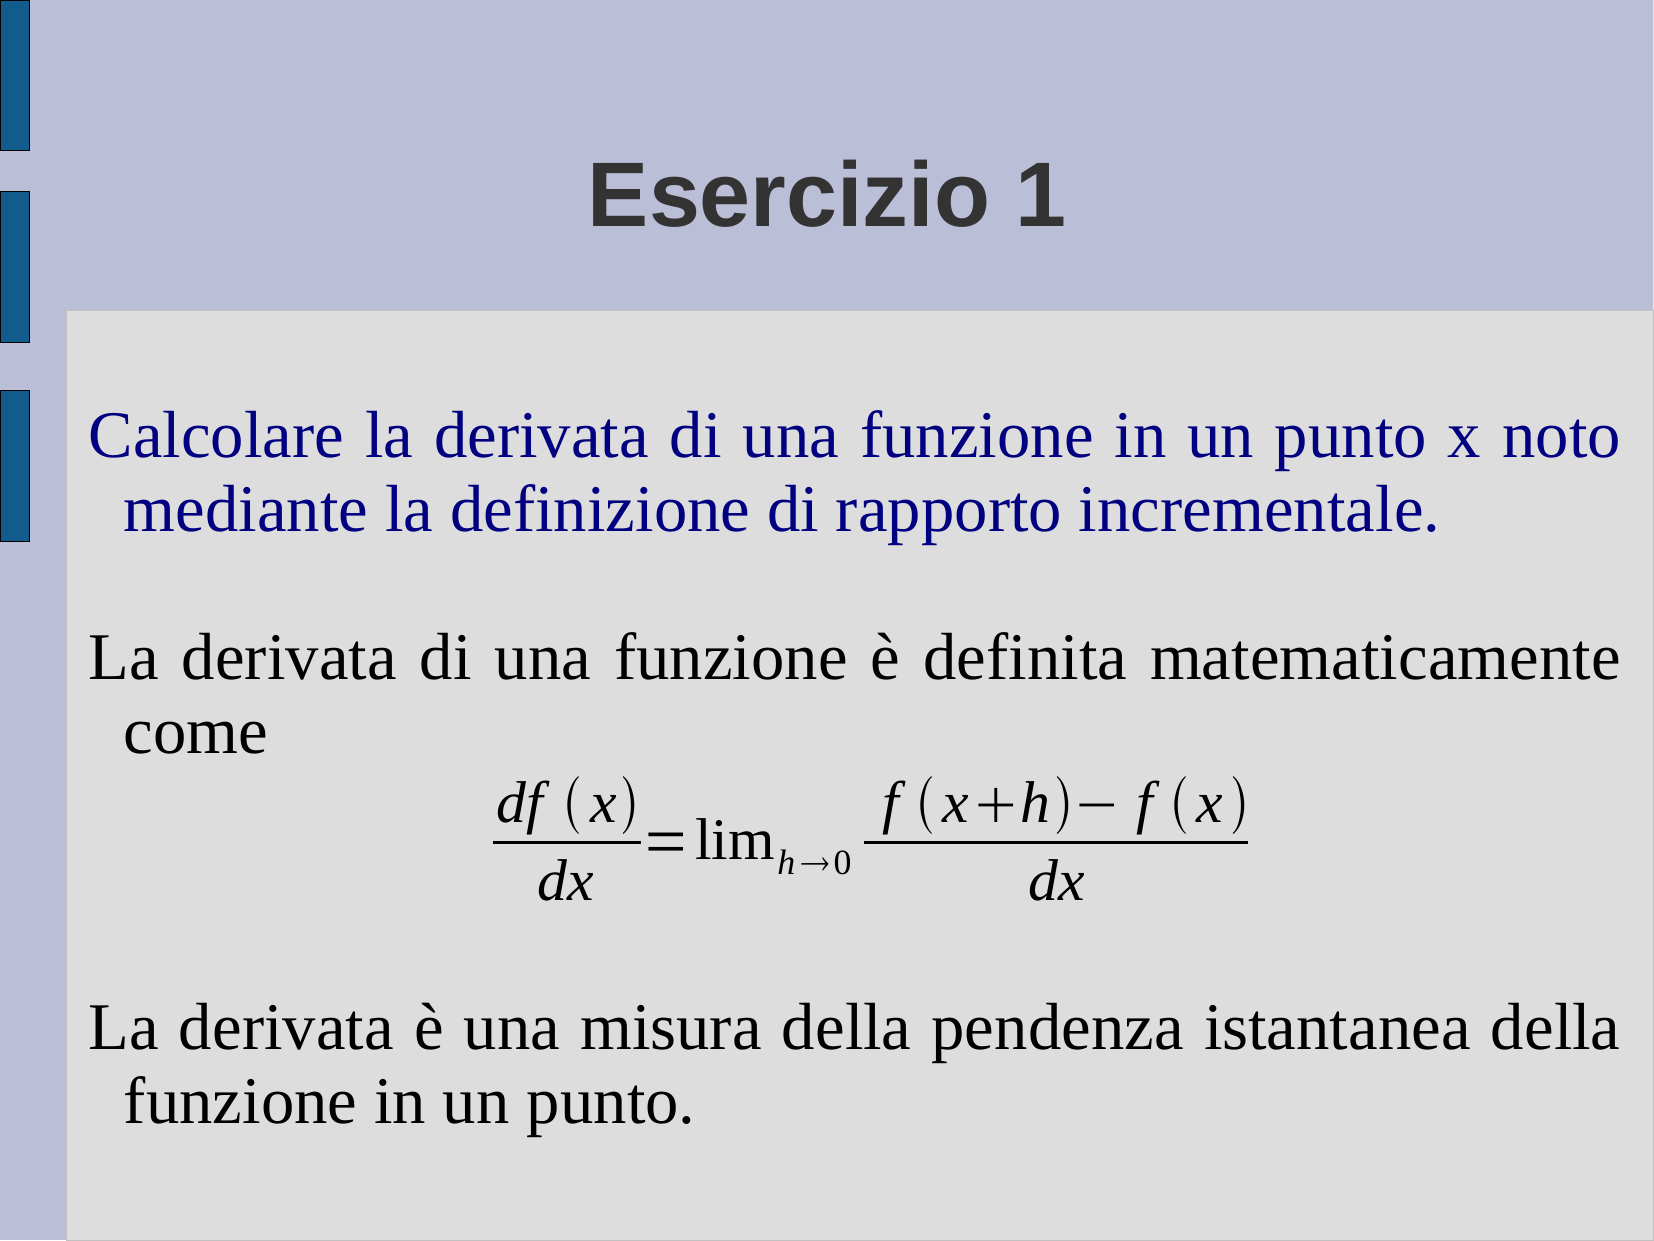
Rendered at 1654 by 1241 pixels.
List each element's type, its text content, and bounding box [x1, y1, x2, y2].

chart [473, 770, 1267, 916]
subtitle Calcolare la derivata di una funzione in un punto x noto mediante la definizione di rapporto incrementale. La derivata di una funzione è definita matematicamente come La derivata è una misura della pendenza istantanea della funzione in un punto. [88, 324, 1625, 1211]
title Esercizio 1 [121, 98, 1534, 291]
